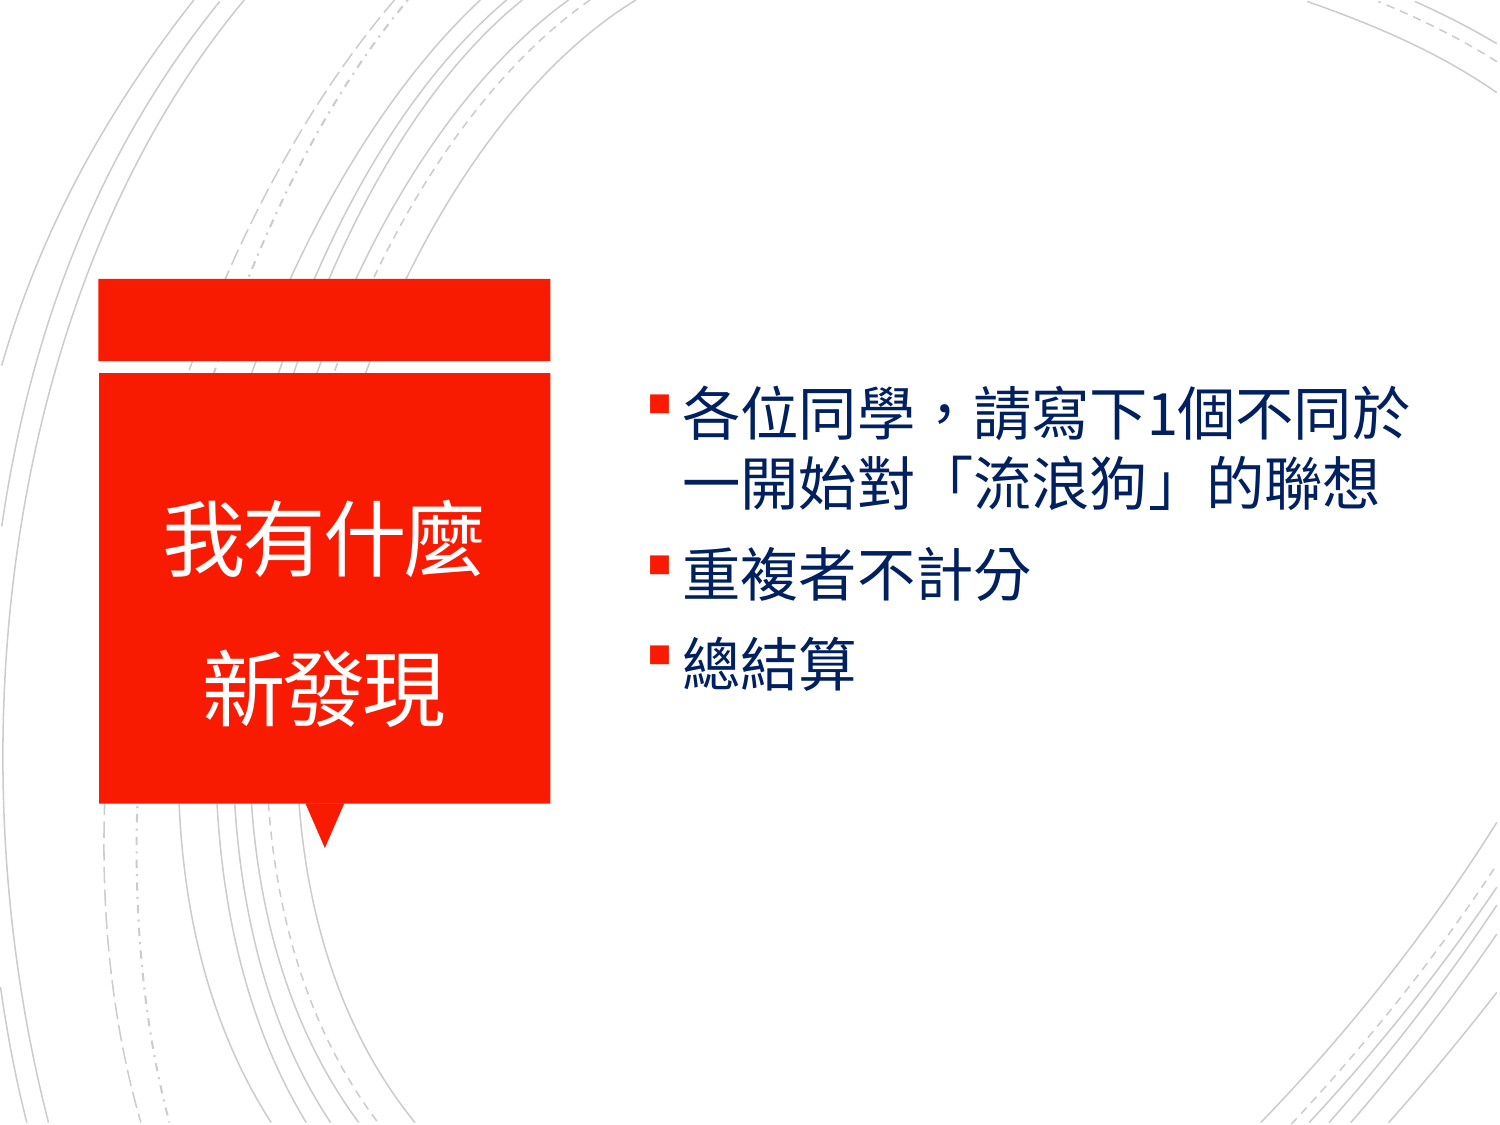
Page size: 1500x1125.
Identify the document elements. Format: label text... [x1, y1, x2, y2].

title 我有什麼 新發現 [109, 385, 540, 789]
list 各位同學，請寫下1個不同於一開始對「流浪狗」的聯想 重複者不計分 總結算 [629, 131, 1471, 1035]
